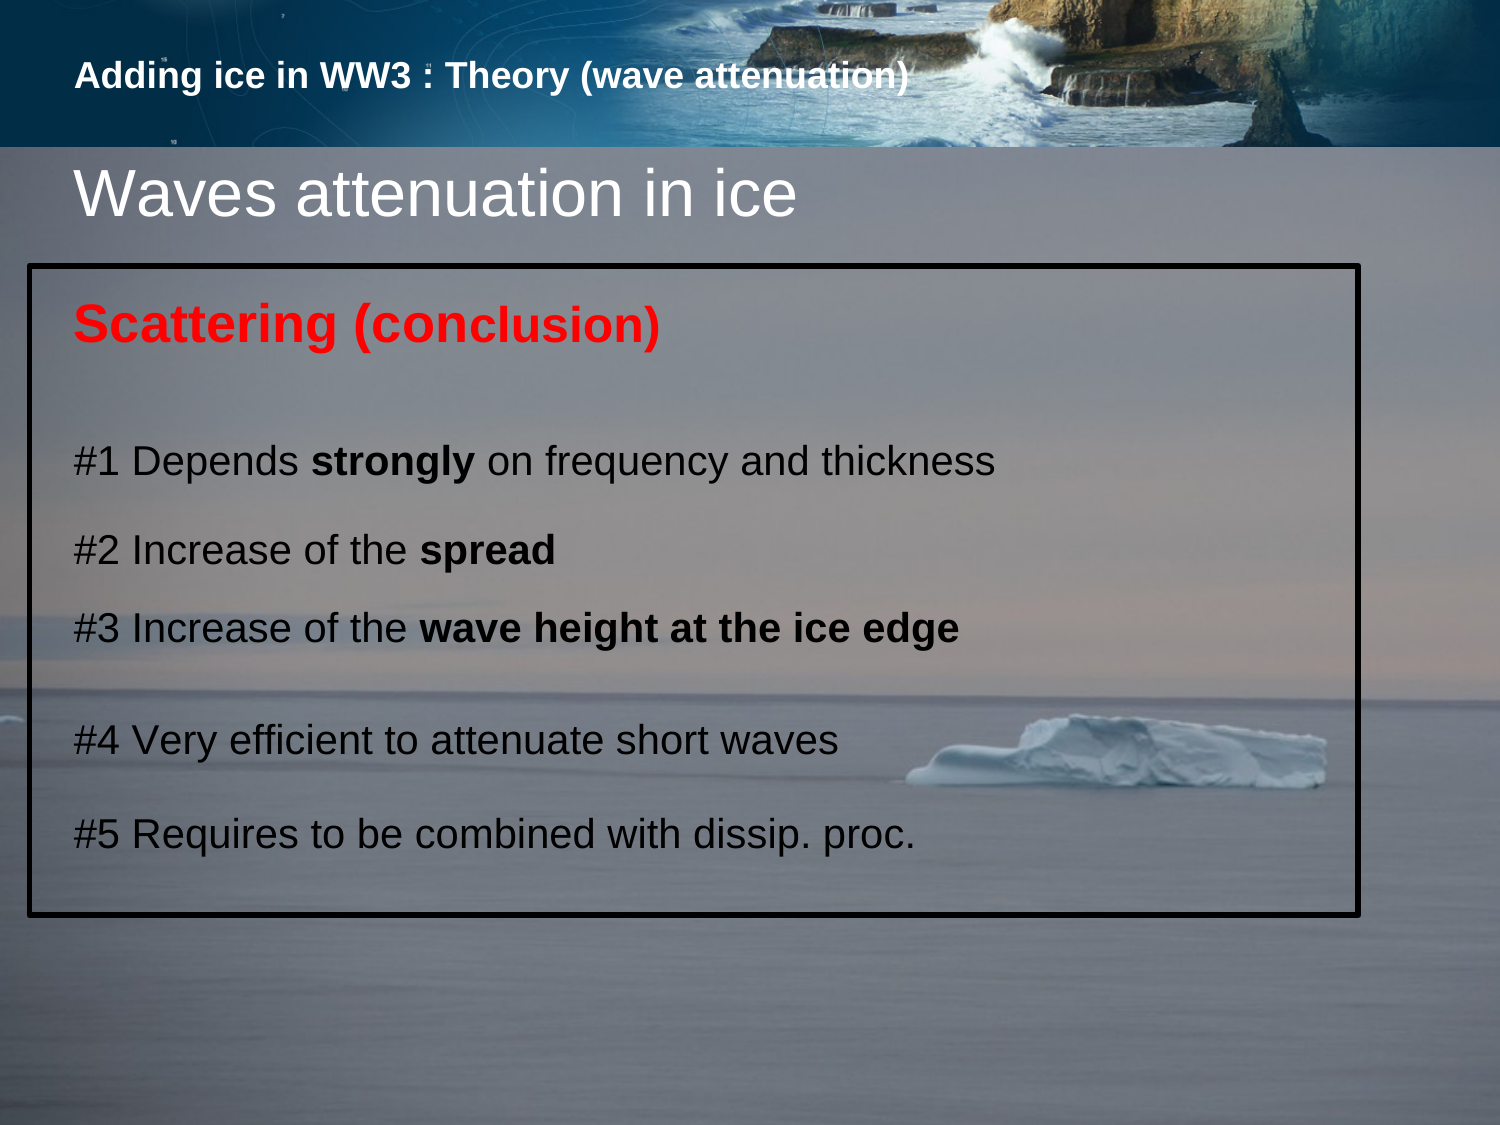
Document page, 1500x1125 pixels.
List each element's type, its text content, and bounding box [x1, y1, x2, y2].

text_box #3 Increase of the wave height at the ice edge [59, 590, 1241, 669]
title Waves attenuation in ice [59, 269, 1244, 277]
title Waves attenuation in ice [59, 102, 1244, 263]
text_box #2 Increase of the spread [59, 512, 1241, 590]
title Adding ice in WW3 : Theory (wave attenuation) [59, 29, 1093, 119]
picture [0, 0, 1500, 1125]
text_box #5 Requires to be combined with dissip. proc. [59, 797, 998, 863]
text_box #4 Very efficient to attenuate short waves [59, 702, 998, 768]
text_box #1 Depends strongly on frequency and thickness [59, 424, 1241, 502]
text_box Scattering (conclusion) [59, 277, 1355, 439]
